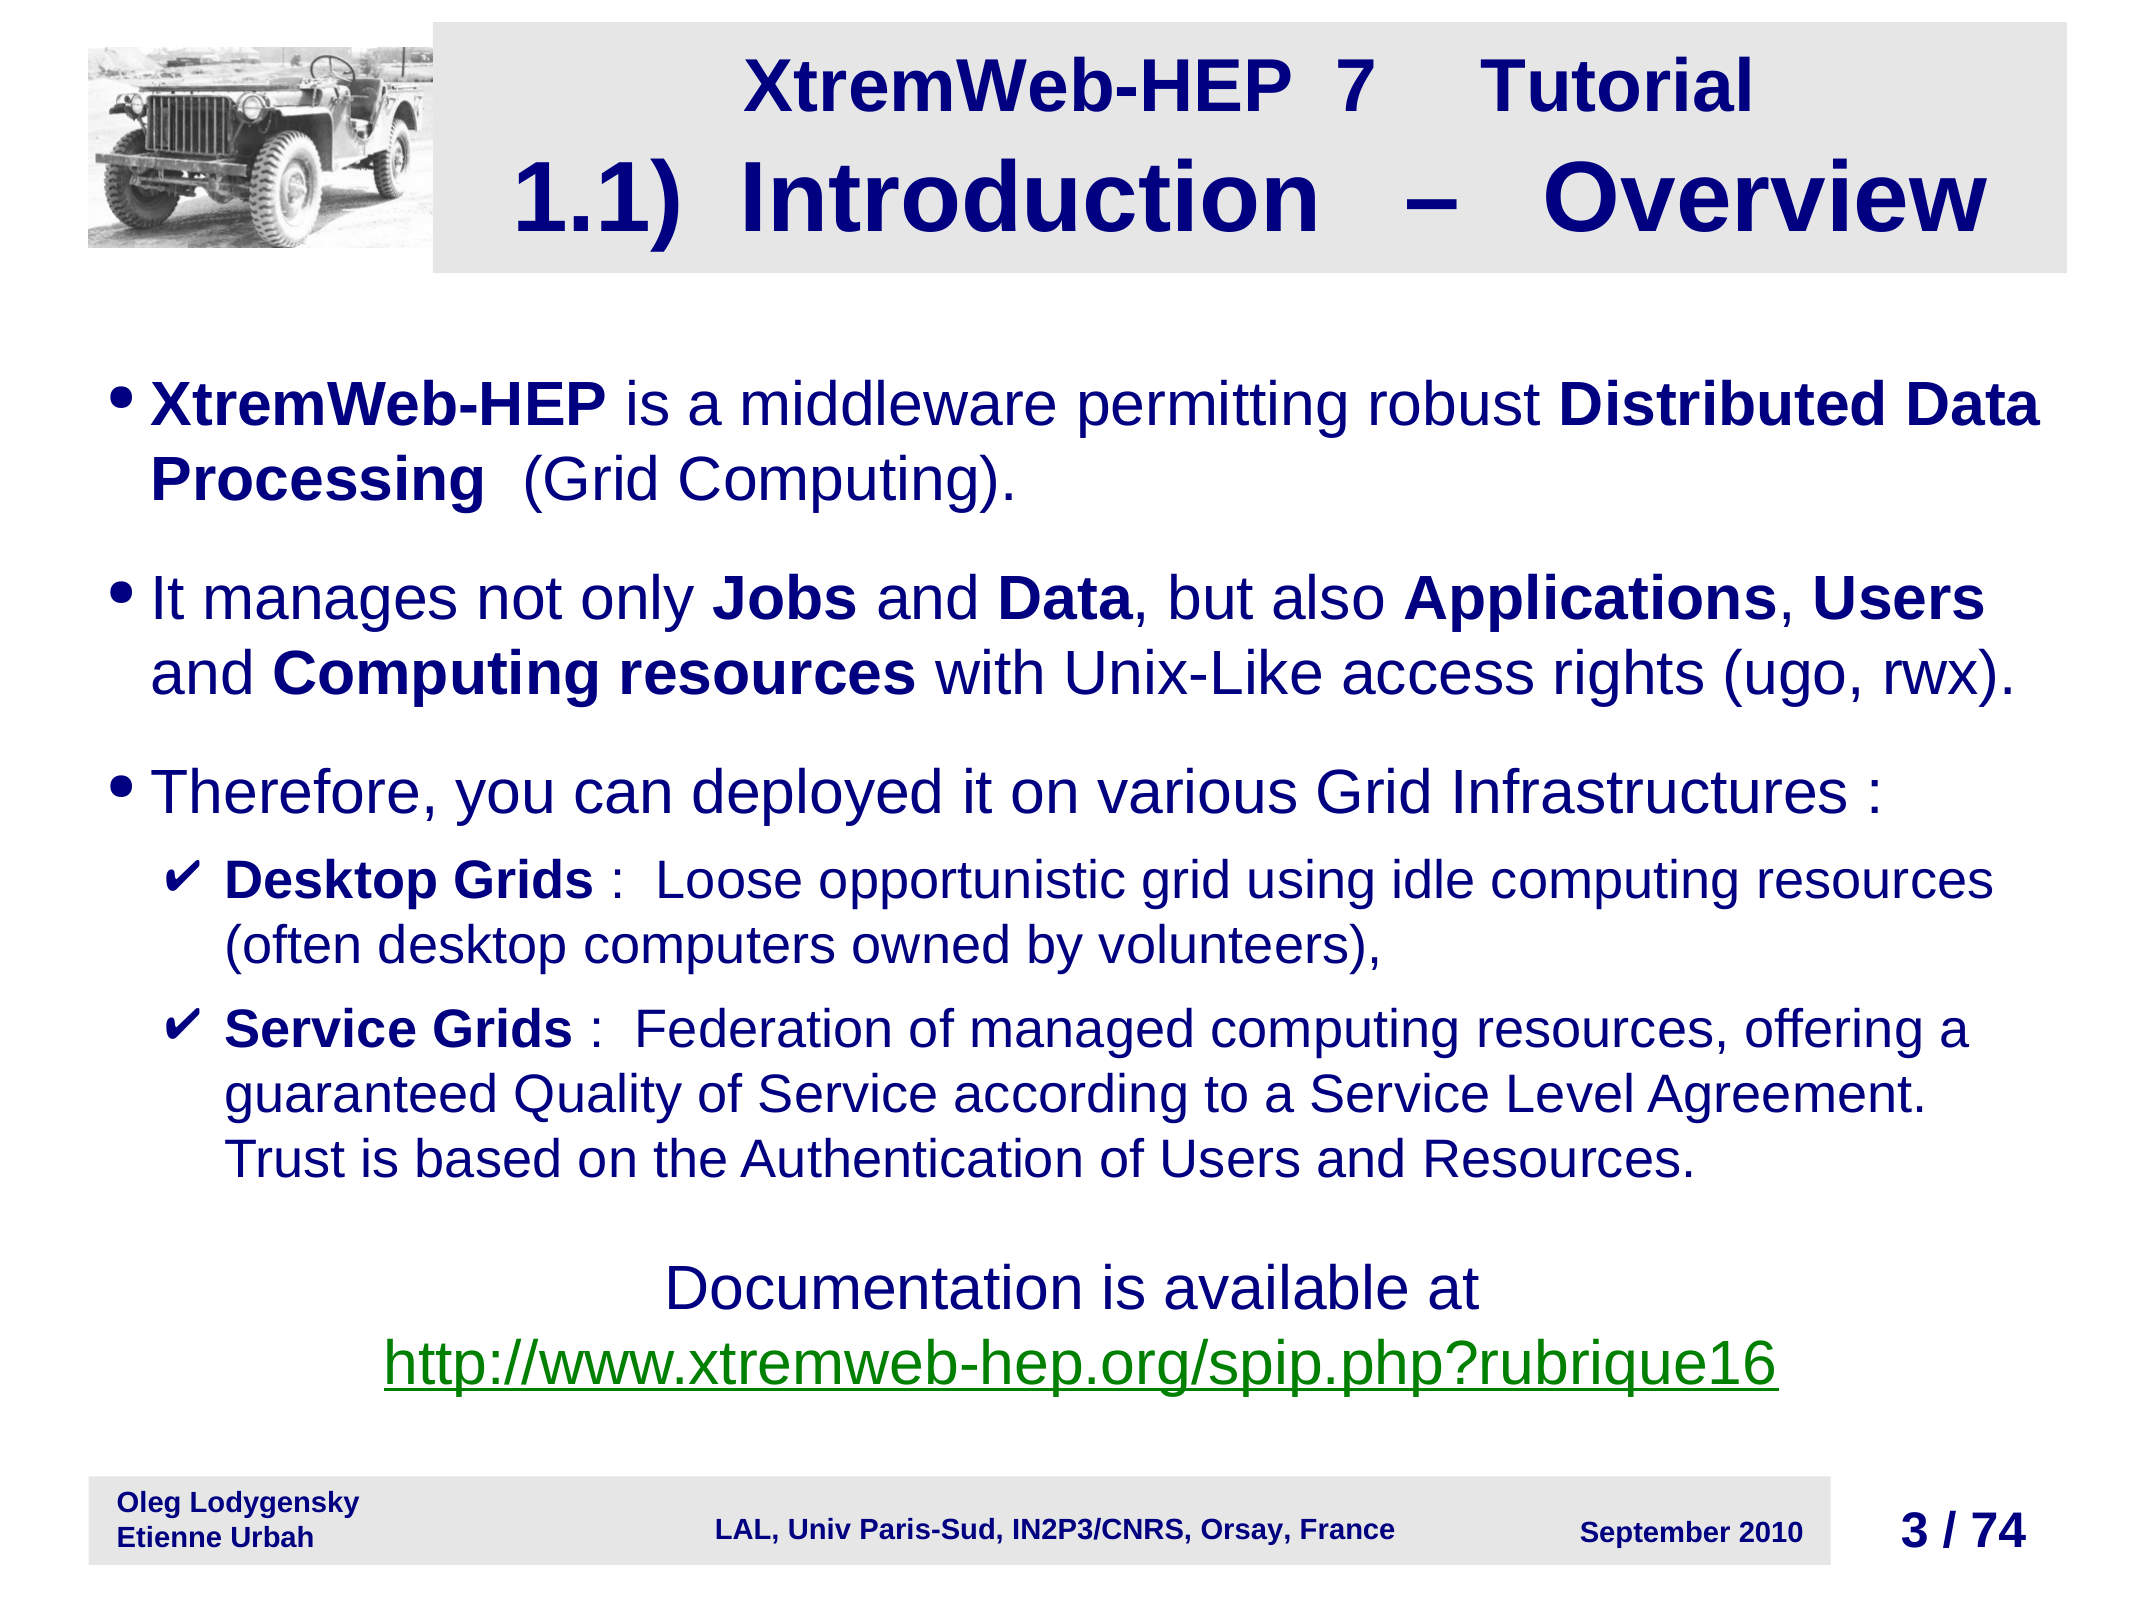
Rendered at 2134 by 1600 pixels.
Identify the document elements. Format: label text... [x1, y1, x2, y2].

picture [88, 47, 433, 248]
title 1.1) Introduction – Overview [442, 118, 2067, 266]
list XtremWeb-HEP is a middleware permitting robust Distributed Data Processing (Grid Computing). It manages not only Jobs and Data, but also Applications, Users and Computing resources with Unix-Like access rights (ugo, rwx). Therefore, you can deployed it on various Grid Infrastructures : Desktop Grids : Loose opportunistic grid using idle computing resources (often desktop computers owned by volunteers), Service Grids : Federation of managed computing resources, offering a guaranteed Quality of Service according to a Service Level Agreement. Trust is based on the Authentication of Users and Resources. Documentation is available at http://www.xtremweb-hep.org/spip.php?rubrique16 [88, 354, 2084, 1437]
